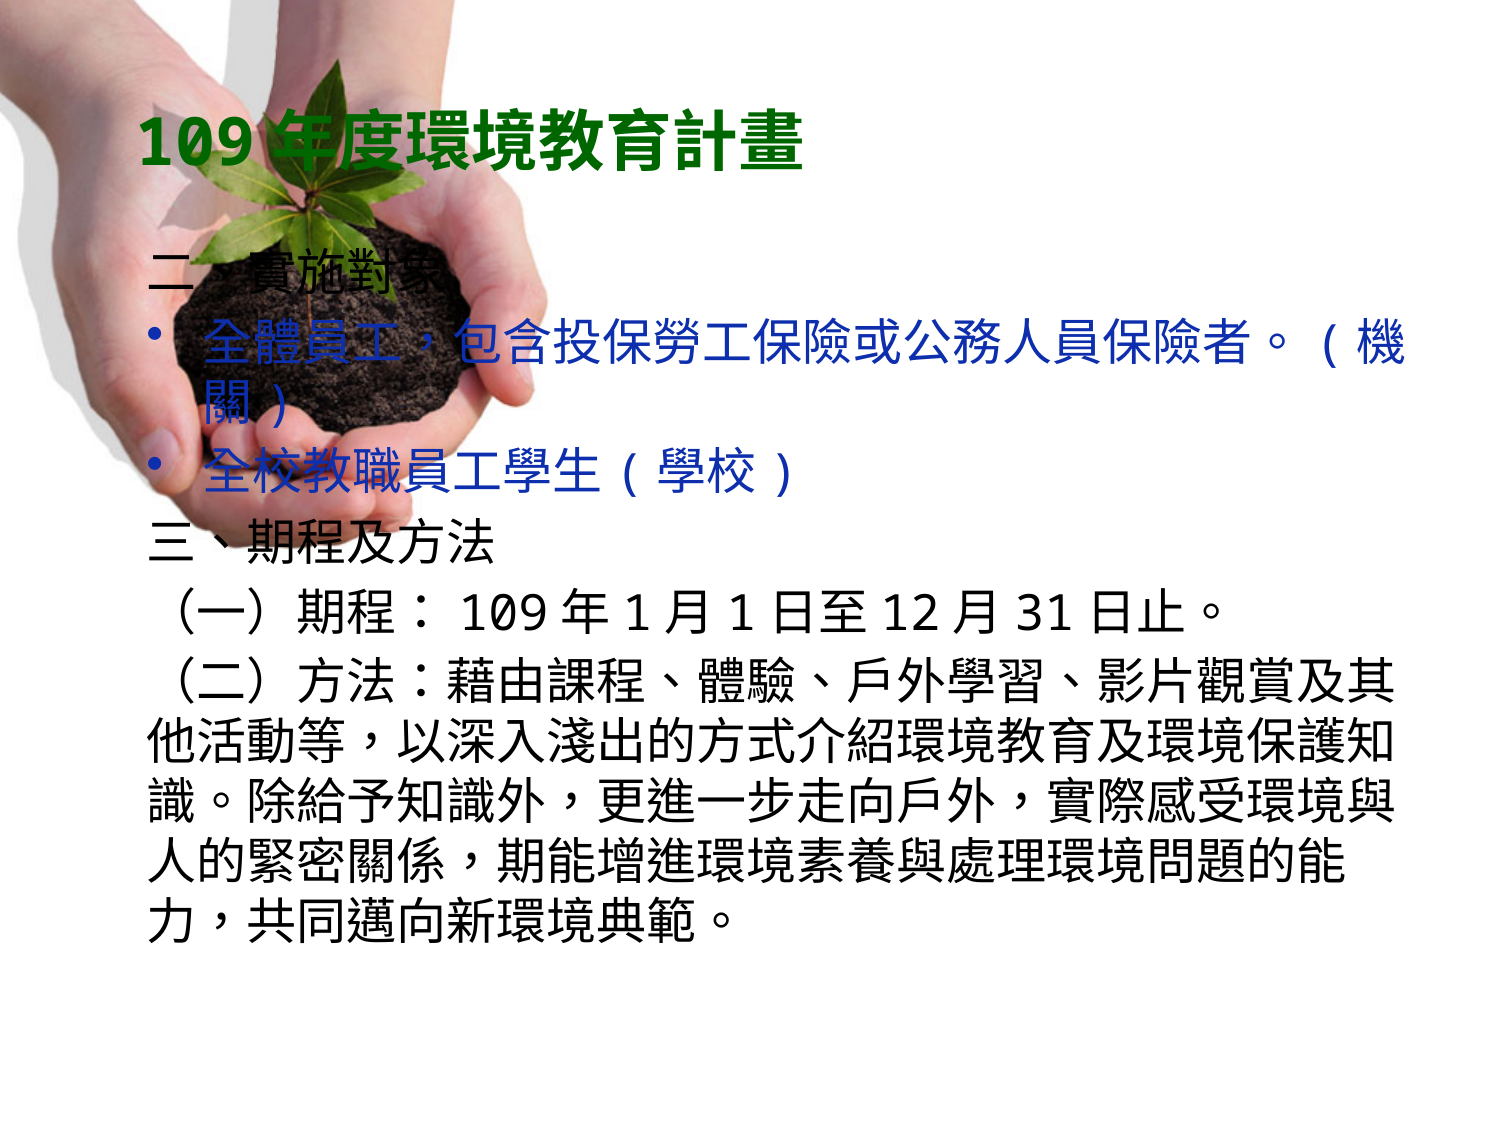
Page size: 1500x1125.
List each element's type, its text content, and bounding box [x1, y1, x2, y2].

picture [0, 0, 1500, 1125]
list 二、實施對象 全體員工，包含投保勞工保險或公務人員保險者。(機關) 全校教職員工學生(學校) 三、期程及方法 （一）期程：109年1月1日至12月31日止。 （二）方法：藉由課程、體驗、戶外學習、影片觀賞及其他活動等，以深入淺出的方式介紹環境教育及環境保護知識。除給予知識外，更進一步走向戶外，實際感受環境與人的緊密關係，期能增進環境素養與處理環境問題的能力，共同邁向新環境典範。 [131, 232, 1450, 975]
title 109年度環境教育計畫 [0, 45, 966, 233]
